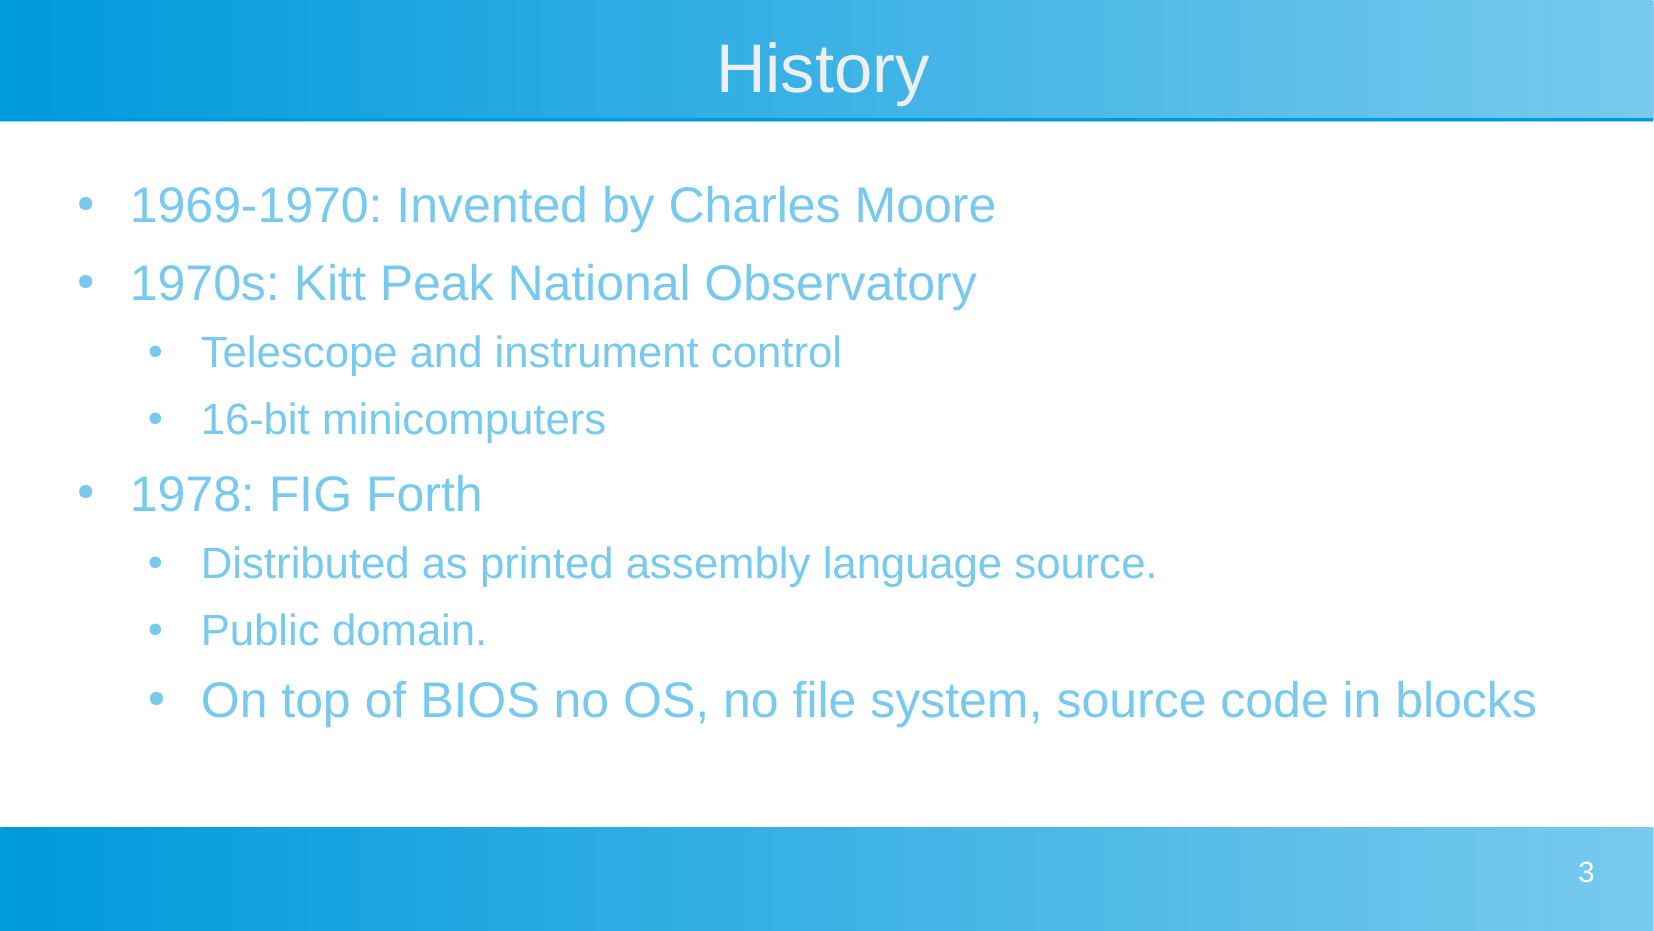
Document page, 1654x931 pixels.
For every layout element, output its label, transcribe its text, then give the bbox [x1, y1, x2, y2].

list 1969-1970: Invented by Charles Moore 1970s: Kitt Peak National Observatory Telescope and instrument control 16-bit minicomputers 1978: FIG Forth Distributed as printed assembly language source. Public domain. On top of BIOS no OS, no file system, source code in blocks [59, 177, 1595, 768]
title History [59, 29, 1595, 108]
